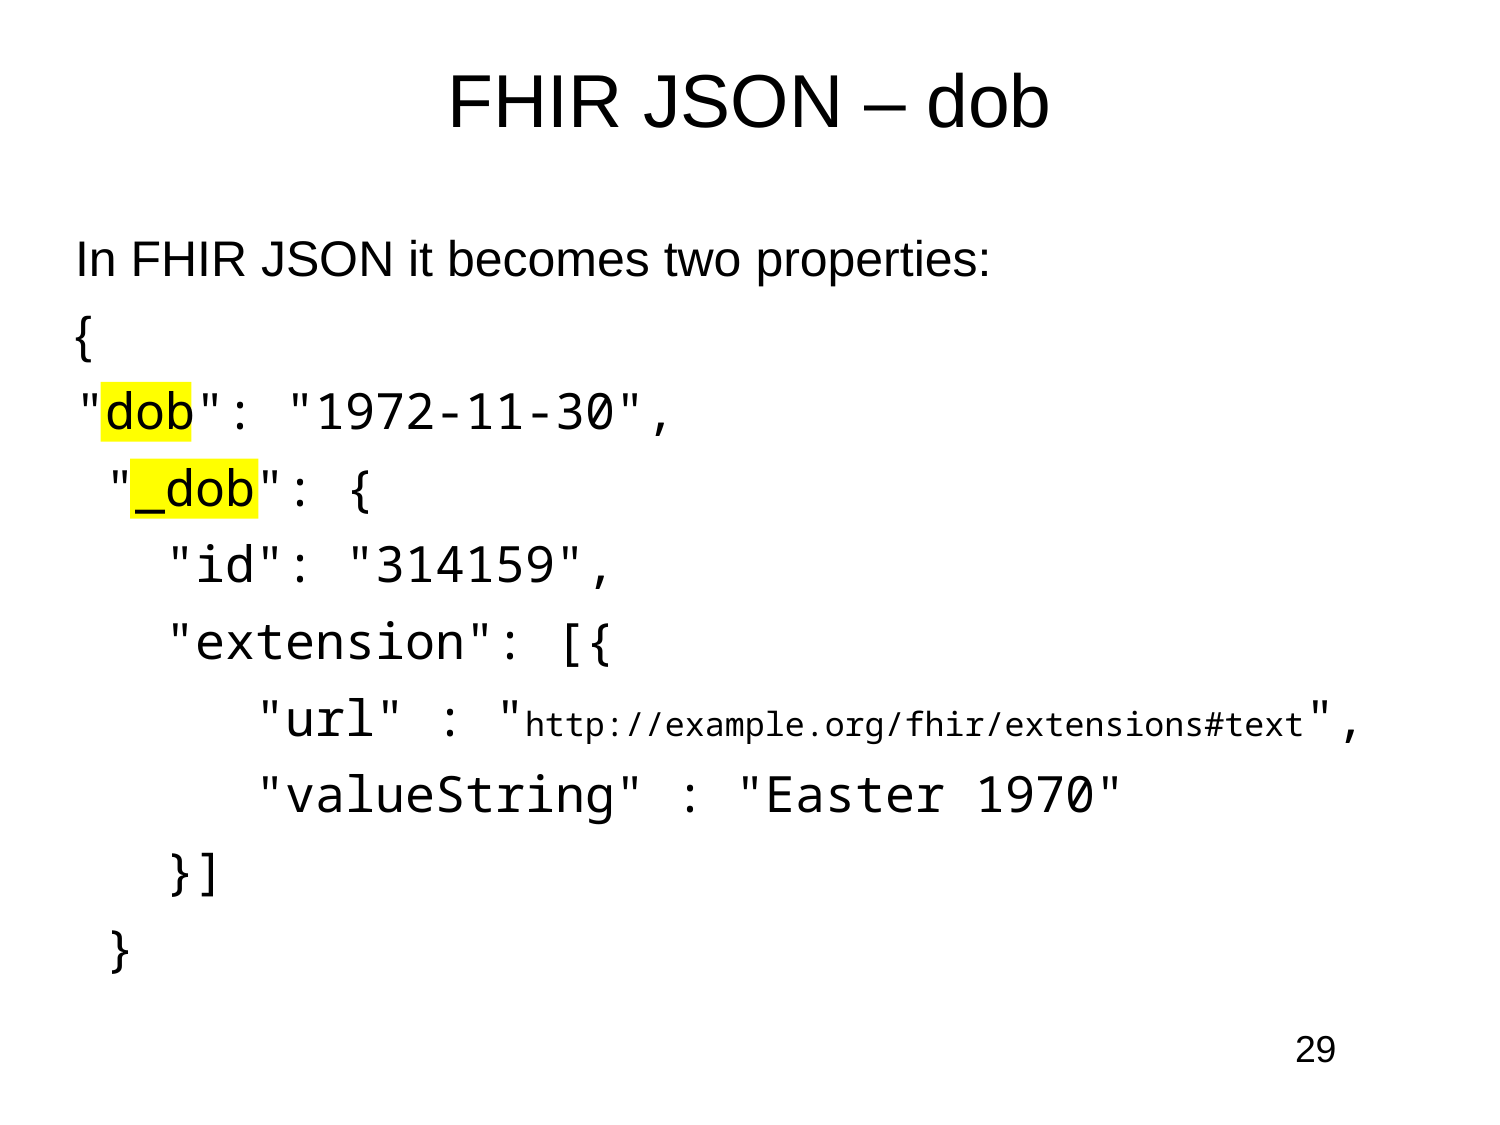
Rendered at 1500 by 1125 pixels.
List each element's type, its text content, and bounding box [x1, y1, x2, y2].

title FHIR JSON – dob [75, 3, 1425, 192]
list In FHIR JSON it becomes two properties: { "dob": "1972-11-30", "_dob": { "id": "314159", "extension": [{ "url" : "http://example.org/fhir/extensions#text", "valueString" : "Easter 1970" }] } [75, 226, 1433, 1029]
